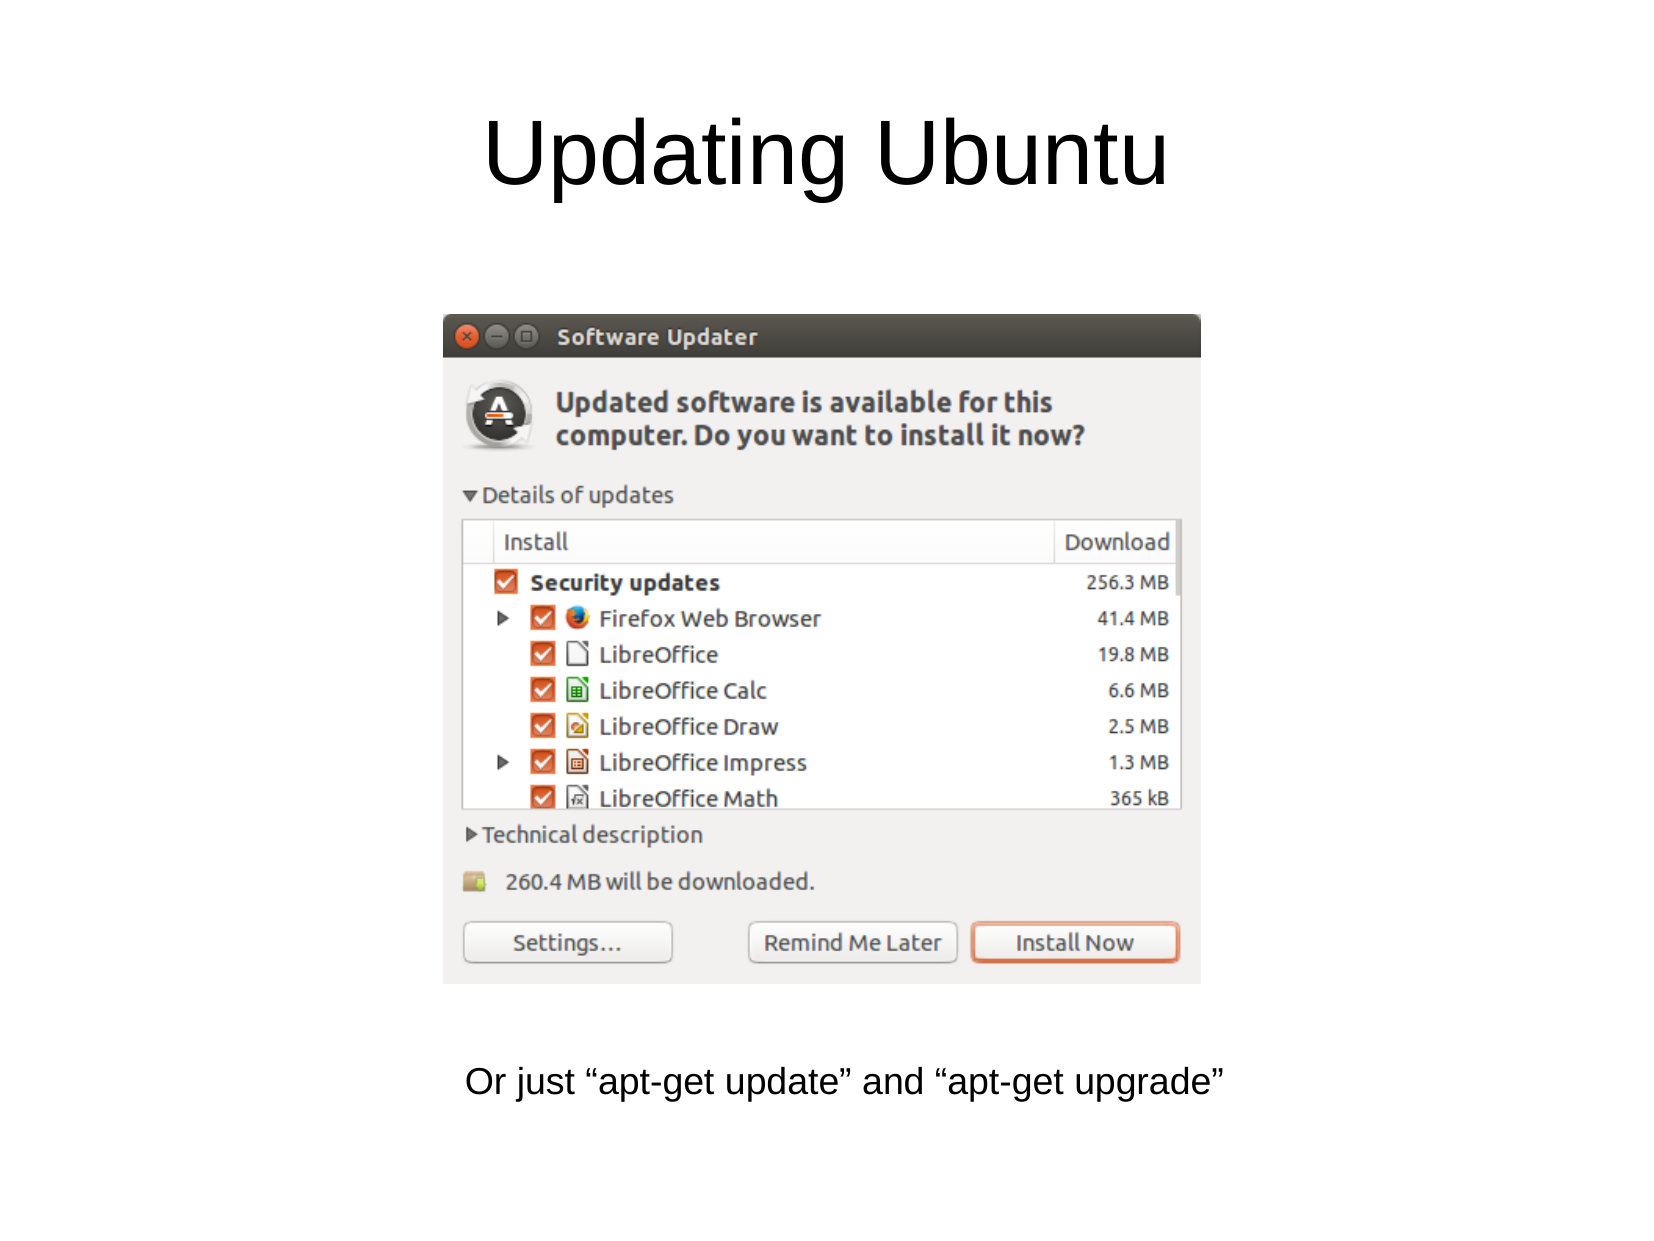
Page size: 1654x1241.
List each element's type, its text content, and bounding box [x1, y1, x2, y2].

title Updating Ubuntu [82, 49, 1571, 257]
text_box Or just “apt-get update” and “apt-get upgrade” [450, 1053, 1241, 1111]
picture [443, 314, 1201, 984]
